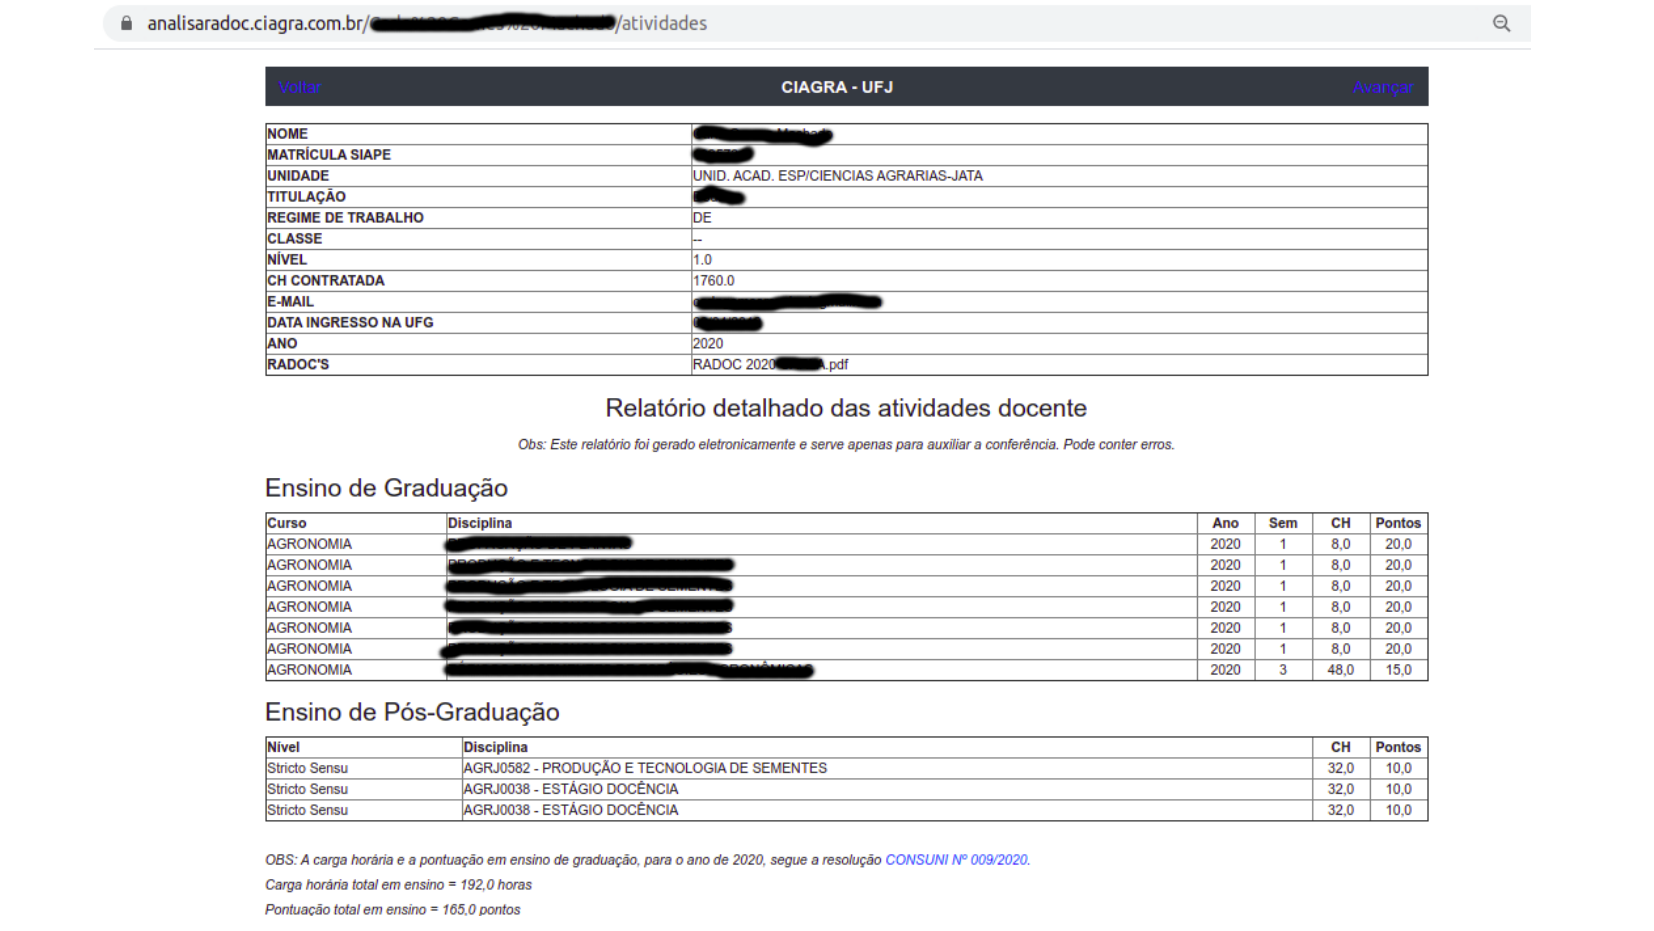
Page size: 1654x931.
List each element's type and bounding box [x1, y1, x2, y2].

picture [94, 0, 1531, 916]
